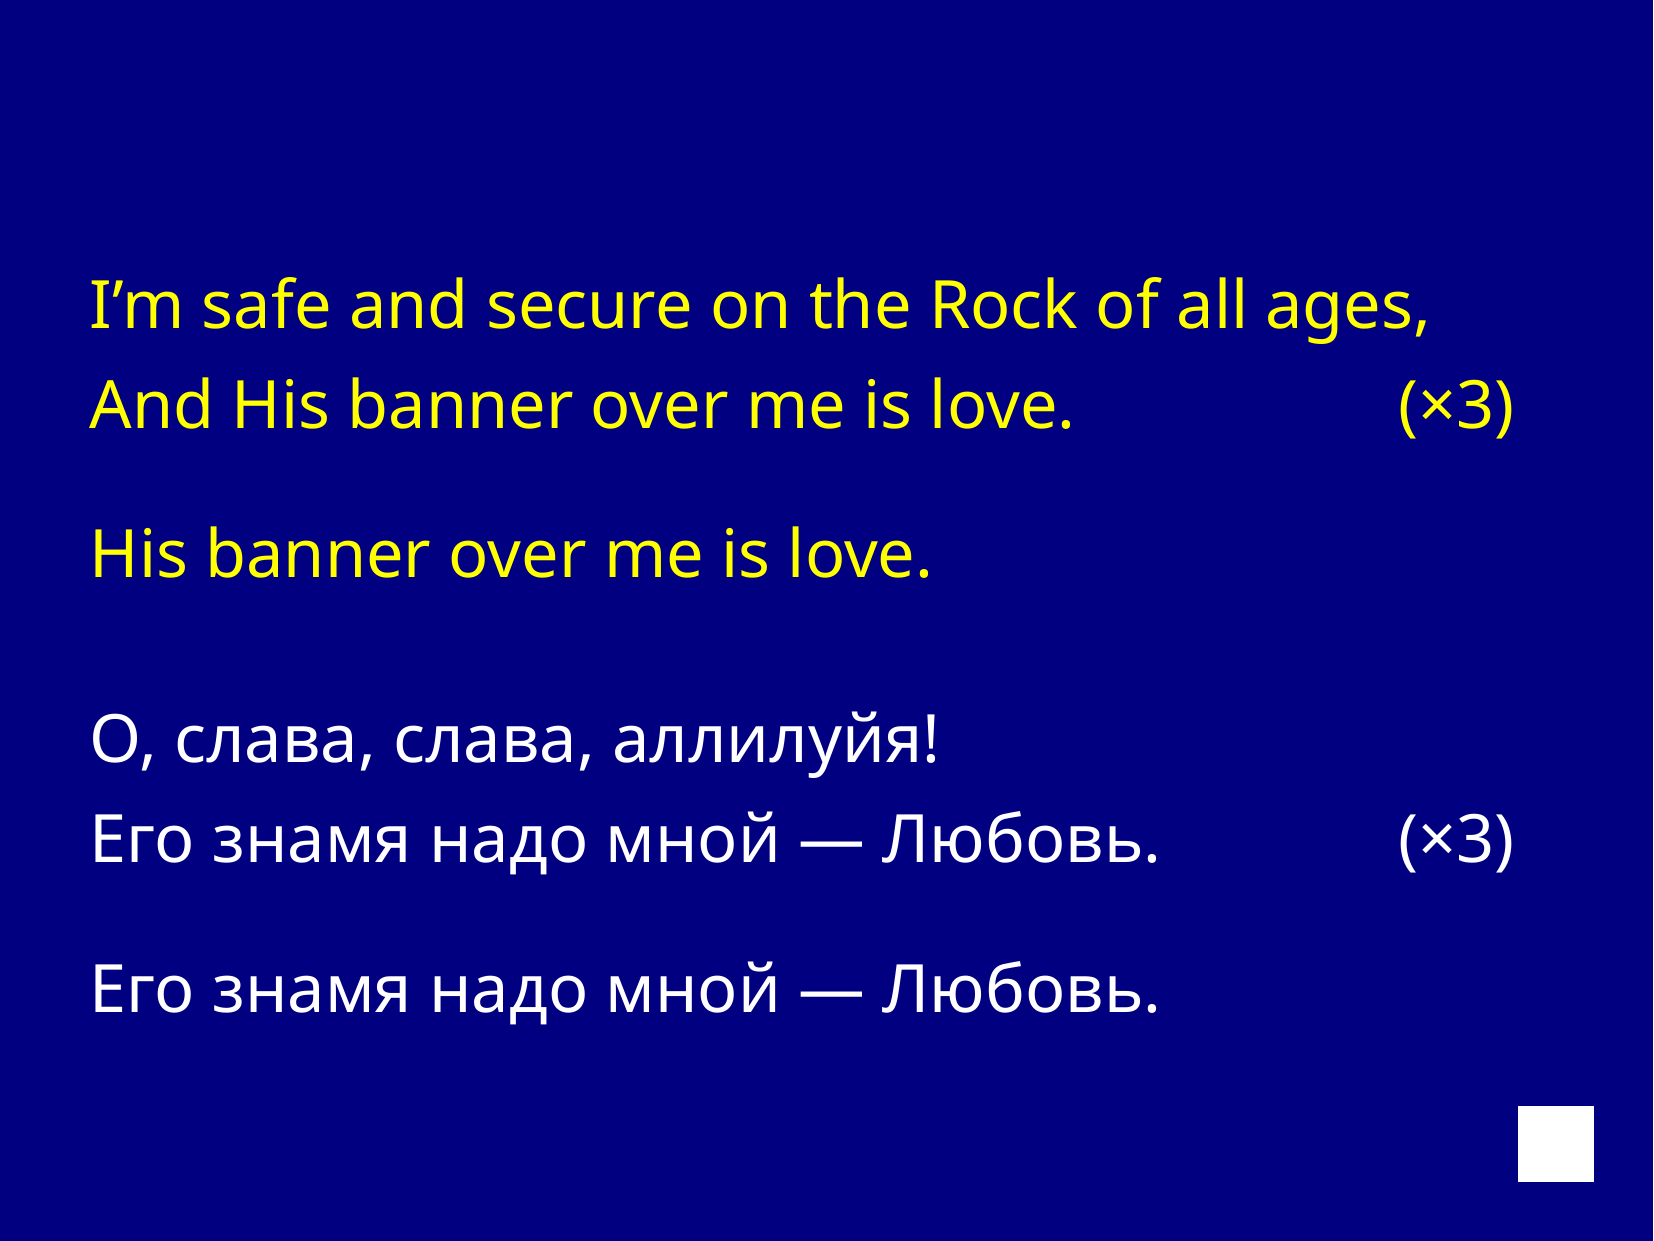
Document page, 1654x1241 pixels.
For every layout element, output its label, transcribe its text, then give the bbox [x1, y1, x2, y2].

text_box О, слава, слава, аллилуйя! Его знамя надо мной — Любовь. (×3) Его знамя надо мной — Любовь. [75, 675, 1576, 1163]
text_box [1518, 1106, 1594, 1182]
text_box I’m safe and secure on the Rock of all ages, And His banner over me is love. (×3) His banner over me is love. [75, 150, 1653, 638]
